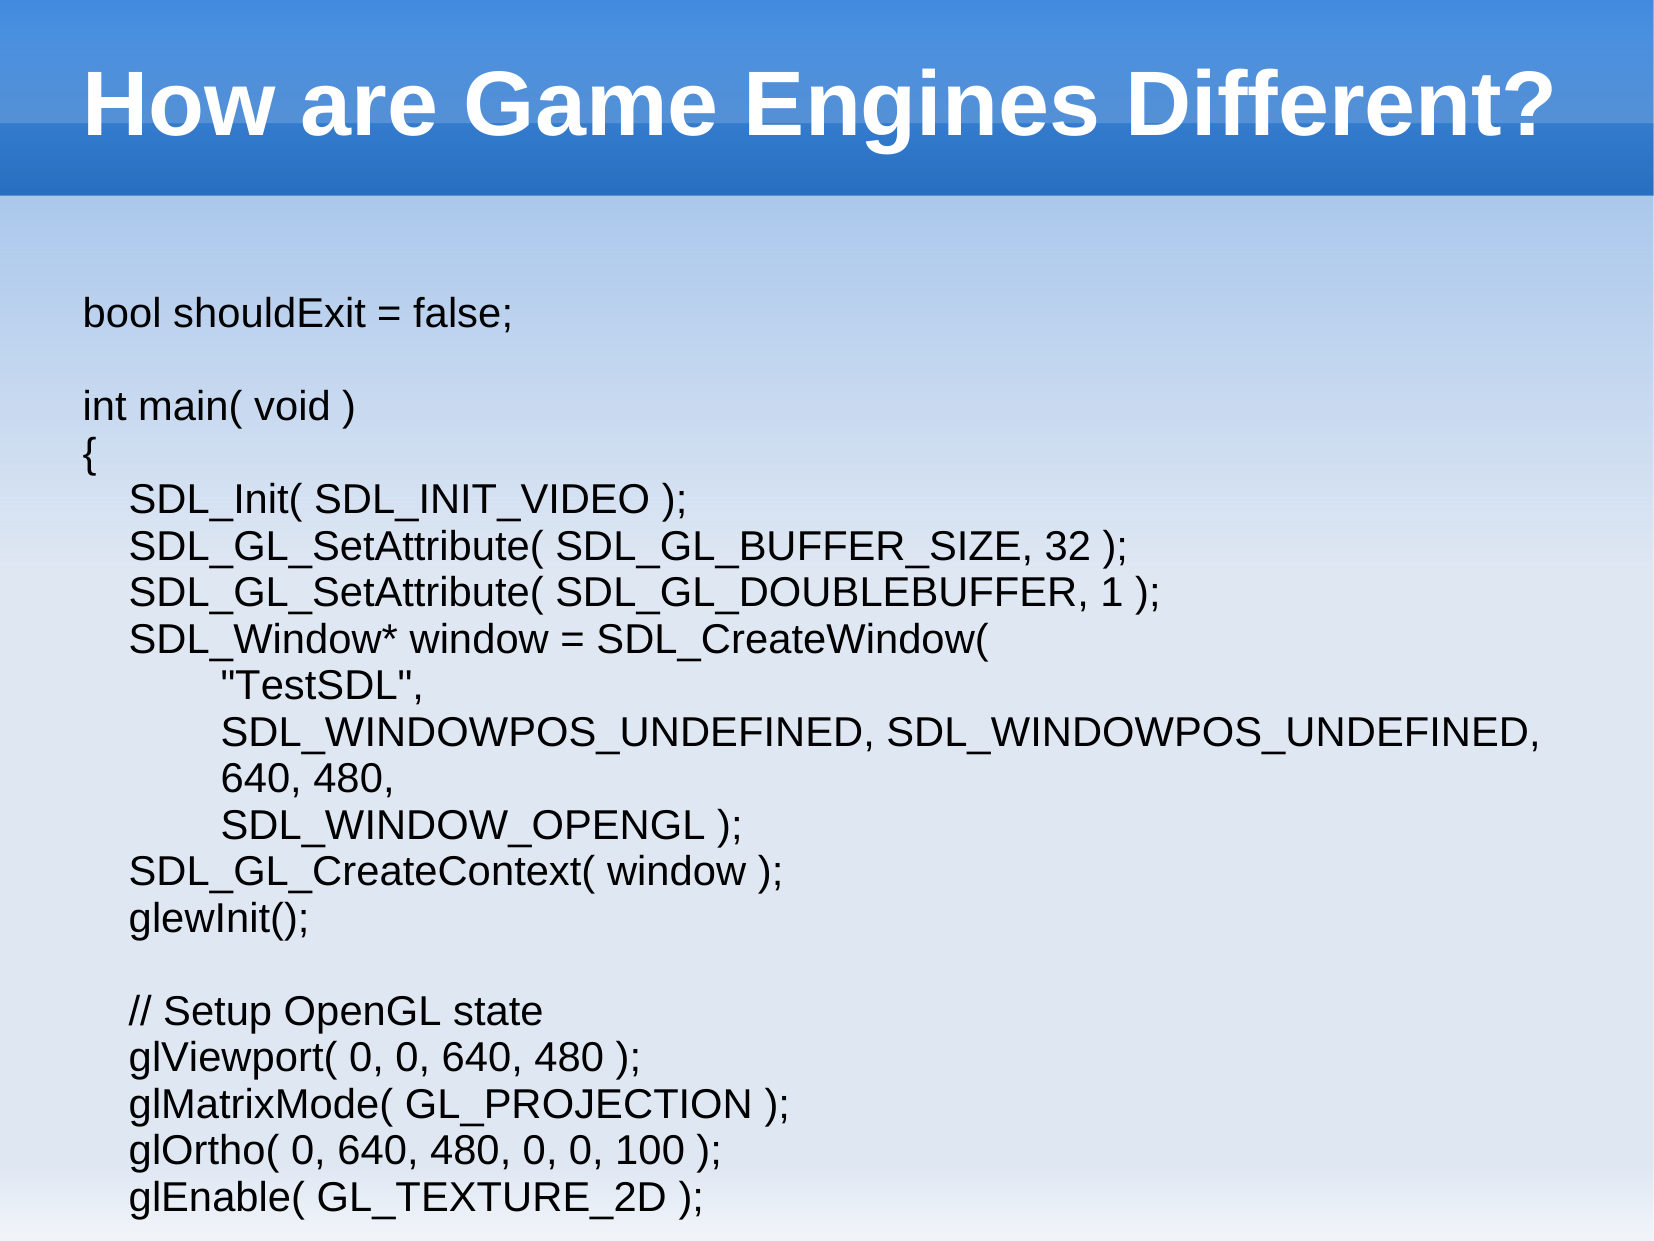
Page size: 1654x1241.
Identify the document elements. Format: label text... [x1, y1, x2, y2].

picture [0, 0, 1654, 1241]
title How are Game Engines Different? [76, 0, 1565, 208]
list bool shouldExit = false; int main( void ) { SDL_Init( SDL_INIT_VIDEO ); SDL_GL_SetAttribute( SDL_GL_BUFFER_SIZE, 32 ); SDL_GL_SetAttribute( SDL_GL_DOUBLEBUFFER, 1 ); SDL_Window* window = SDL_CreateWindow( "TestSDL", SDL_WINDOWPOS_UNDEFINED, SDL_WINDOWPOS_UNDEFINED, 640, 480, SDL_WINDOW_OPENGL ); SDL_GL_CreateContext( window ); glewInit(); // Setup OpenGL state glViewport( 0, 0, 640, 480 ); glMatrixMode( GL_PROJECTION ); glOrtho( 0, 640, 480, 0, 0, 100 ); glEnable( GL_TEXTURE_2D ); [82, 290, 1571, 1231]
